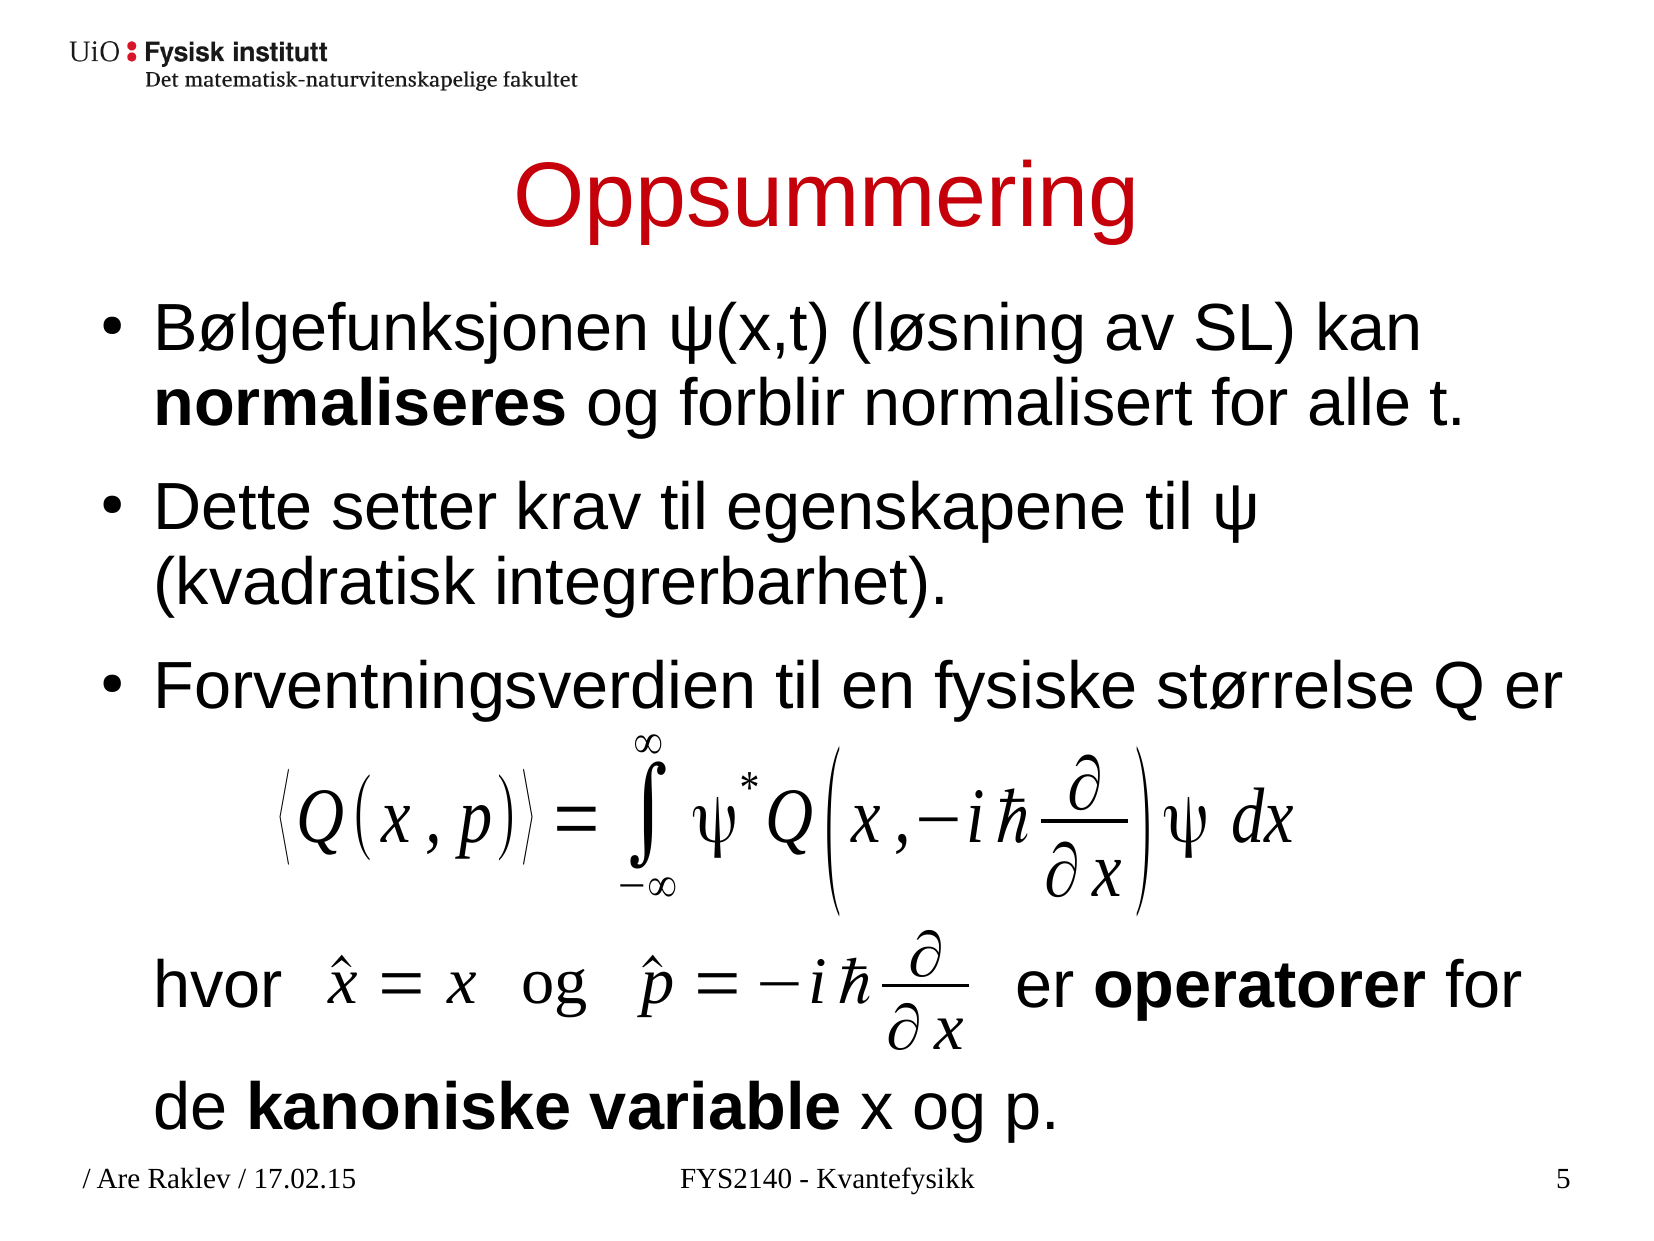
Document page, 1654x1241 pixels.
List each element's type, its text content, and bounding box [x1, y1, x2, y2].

list Bølgefunksjonen ψ(x,t) (løsning av SL) kan normaliseres og forblir normalisert for alle t. Dette setter krav til egenskapene til ψ (kvadratisk integrerbarhet). Forventningsverdien til en fysiske størrelse Q er hvor er operatorer for de kanoniske variable x og p. [82, 290, 1576, 1142]
chart [270, 733, 1303, 922]
picture [68, 37, 581, 93]
chart [317, 925, 980, 1064]
title Oppsummering [82, 90, 1571, 290]
